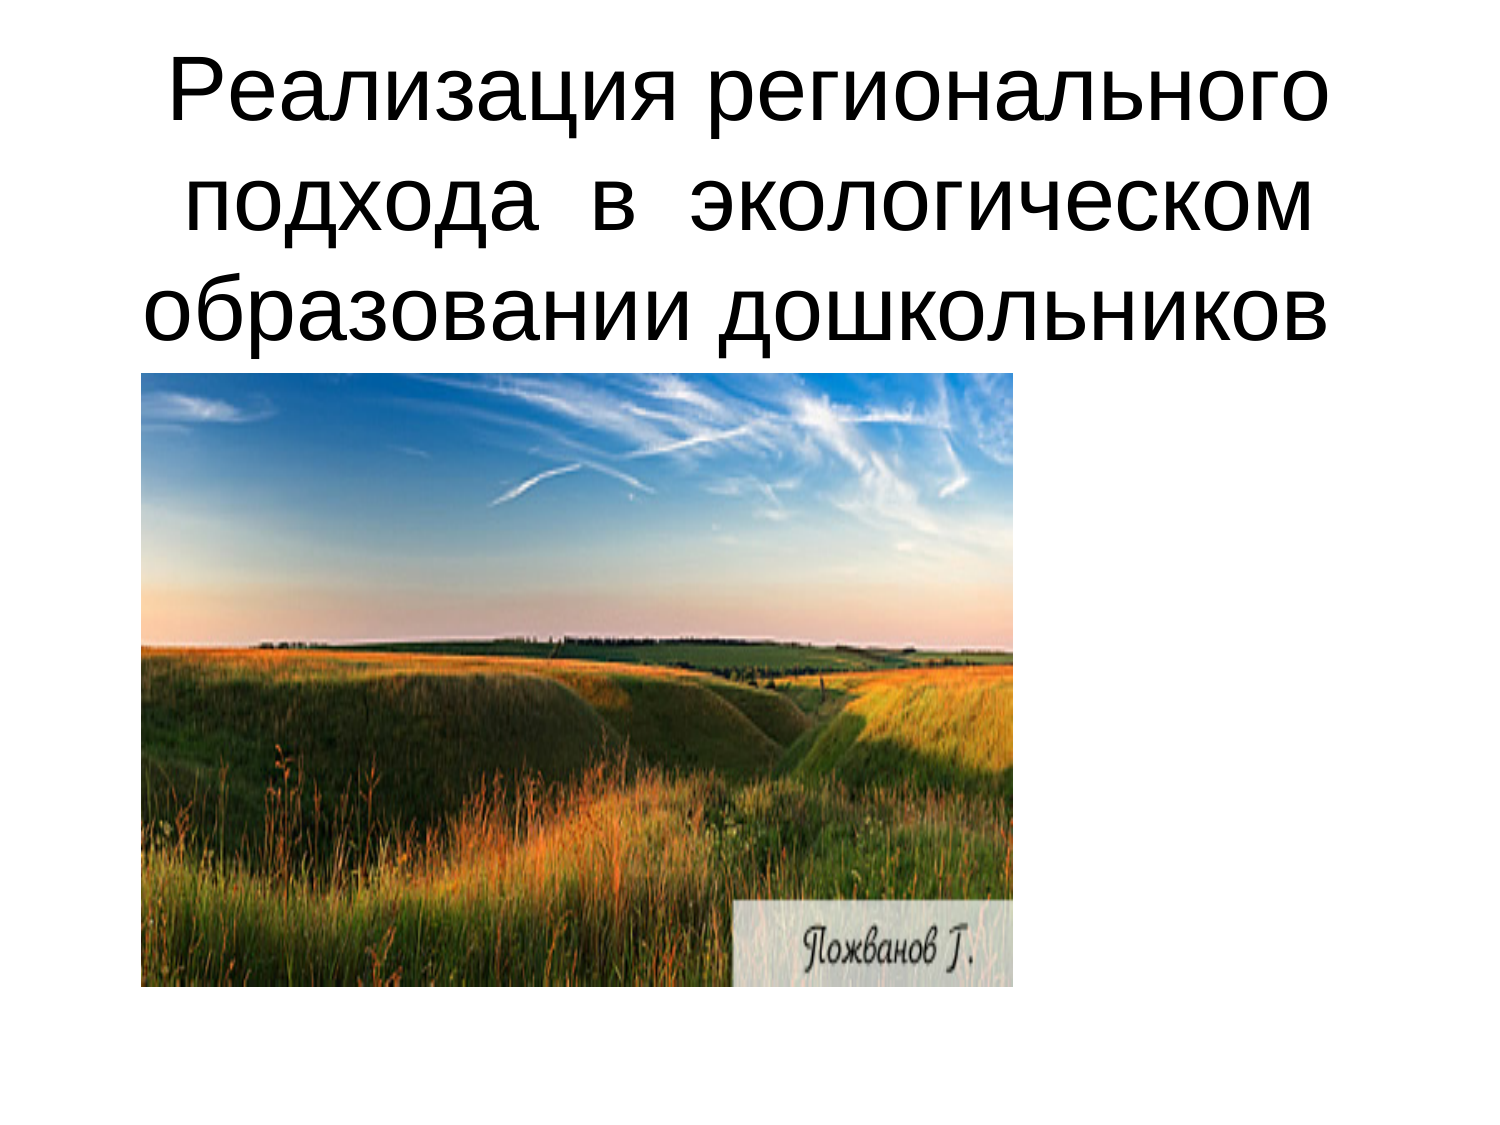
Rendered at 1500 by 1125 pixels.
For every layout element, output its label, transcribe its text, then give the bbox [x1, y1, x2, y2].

picture [141, 373, 1013, 987]
title Реализация регионального подхода в экологическом образовании дошкольников [75, 0, 1426, 367]
